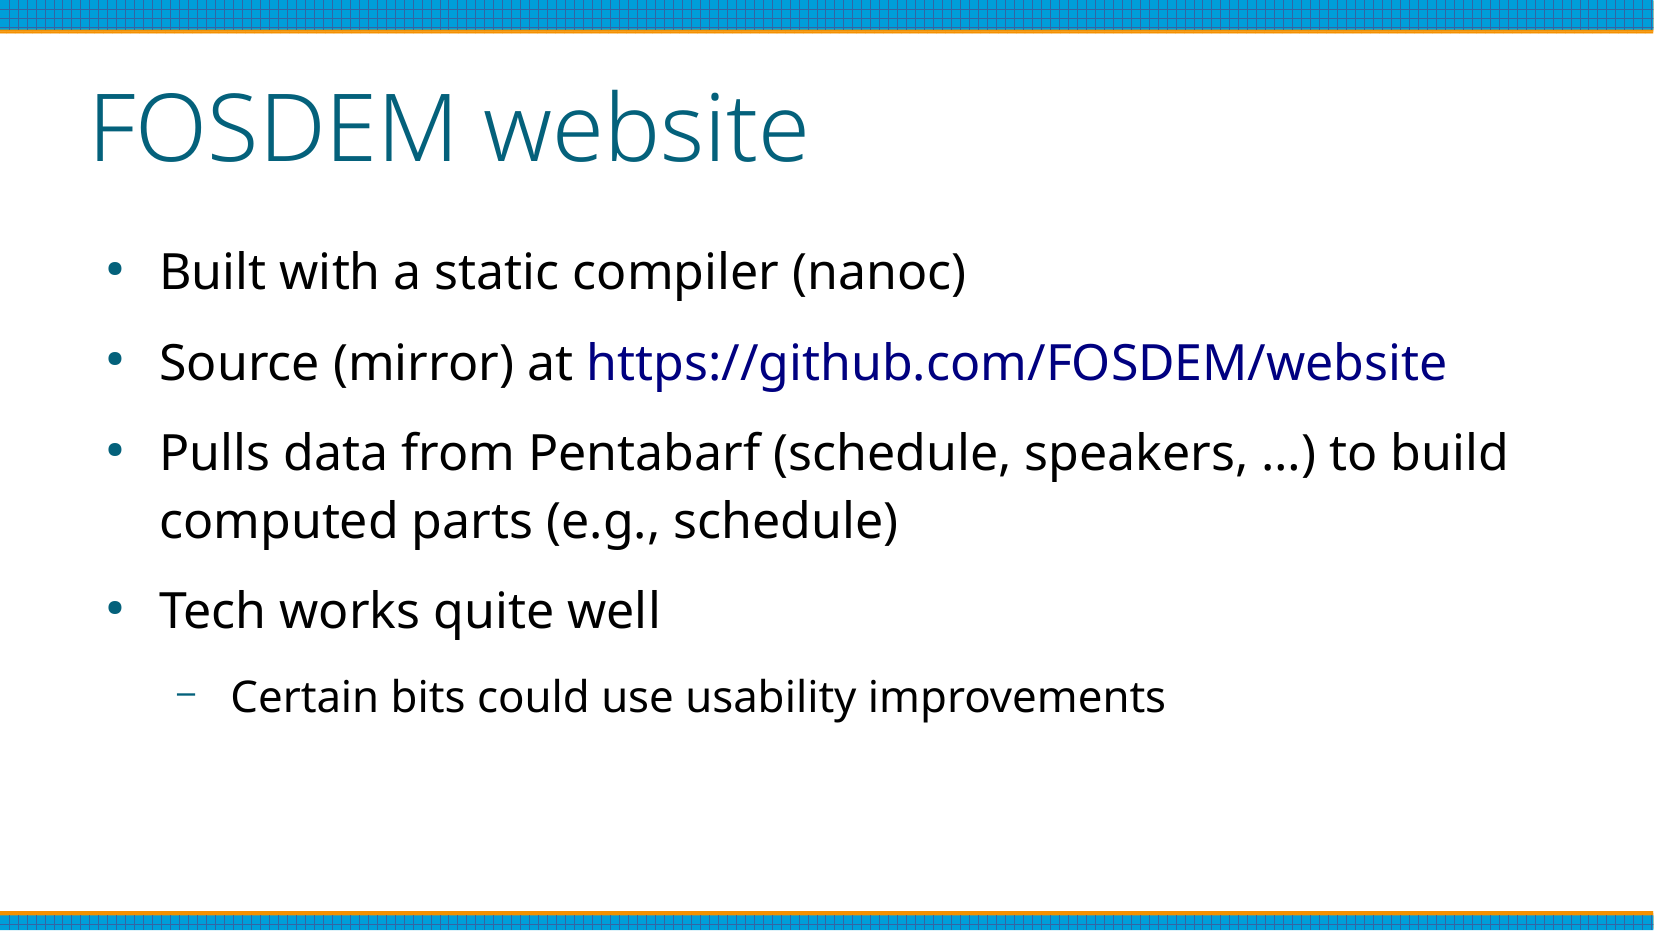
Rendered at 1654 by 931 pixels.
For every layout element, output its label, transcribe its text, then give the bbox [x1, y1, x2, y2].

list Built with a static compiler (nanoc) Source (mirror) at https://github.com/FOSDEM/website Pulls data from Pentabarf (schedule, speakers, …) to build computed parts (e.g., schedule) Tech works quite well Certain bits could use usability improvements [88, 236, 1565, 901]
title FOSDEM website [88, 44, 1565, 207]
